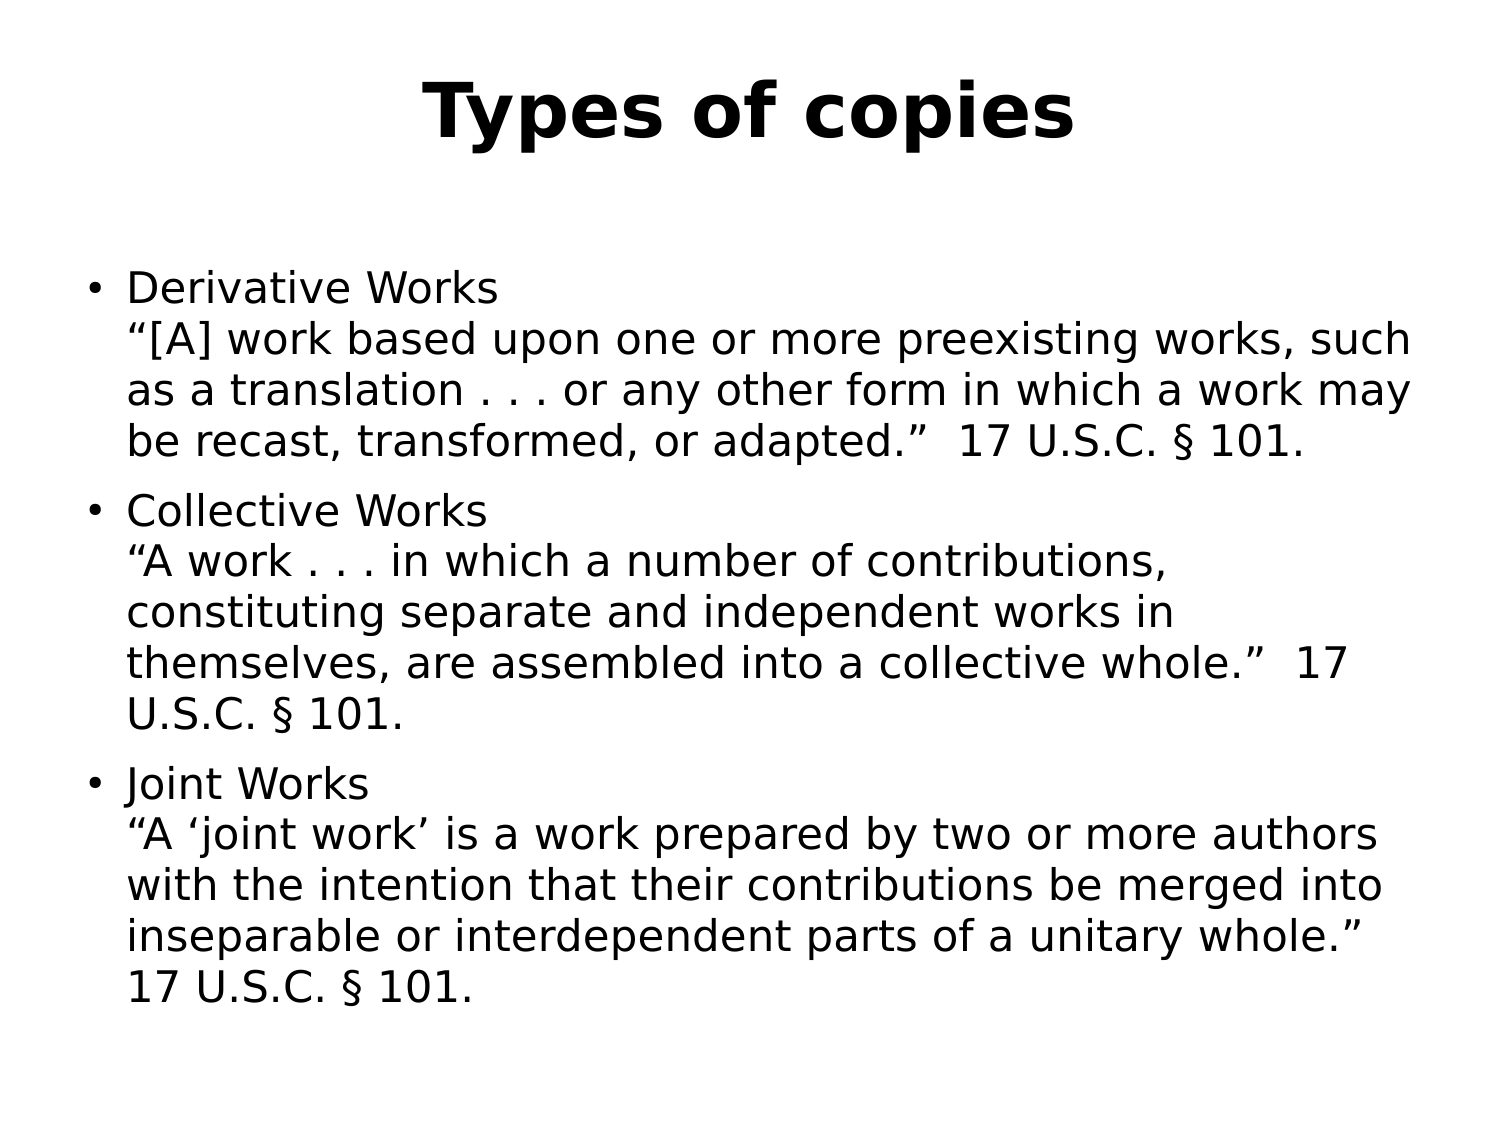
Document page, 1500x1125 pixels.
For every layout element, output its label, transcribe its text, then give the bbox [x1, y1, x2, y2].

title Types of copies [75, 44, 1425, 177]
list Derivative Works “[A] work based upon one or more preexisting works, such as a translation . . . or any other form in which a work may be recast, transformed, or adapted.” 17 U.S.C. § 101. Collective Works “A work . . . in which a number of contributions, constituting separate and independent works in themselves, are assembled into a collective whole.” 17 U.S.C. § 101. Joint Works “A ‘joint work’ is a work prepared by two or more authors with the intention that their contributions be merged into inseparable or interdependent parts of a unitary whole.” 17 U.S.C. § 101. [75, 263, 1425, 1063]
